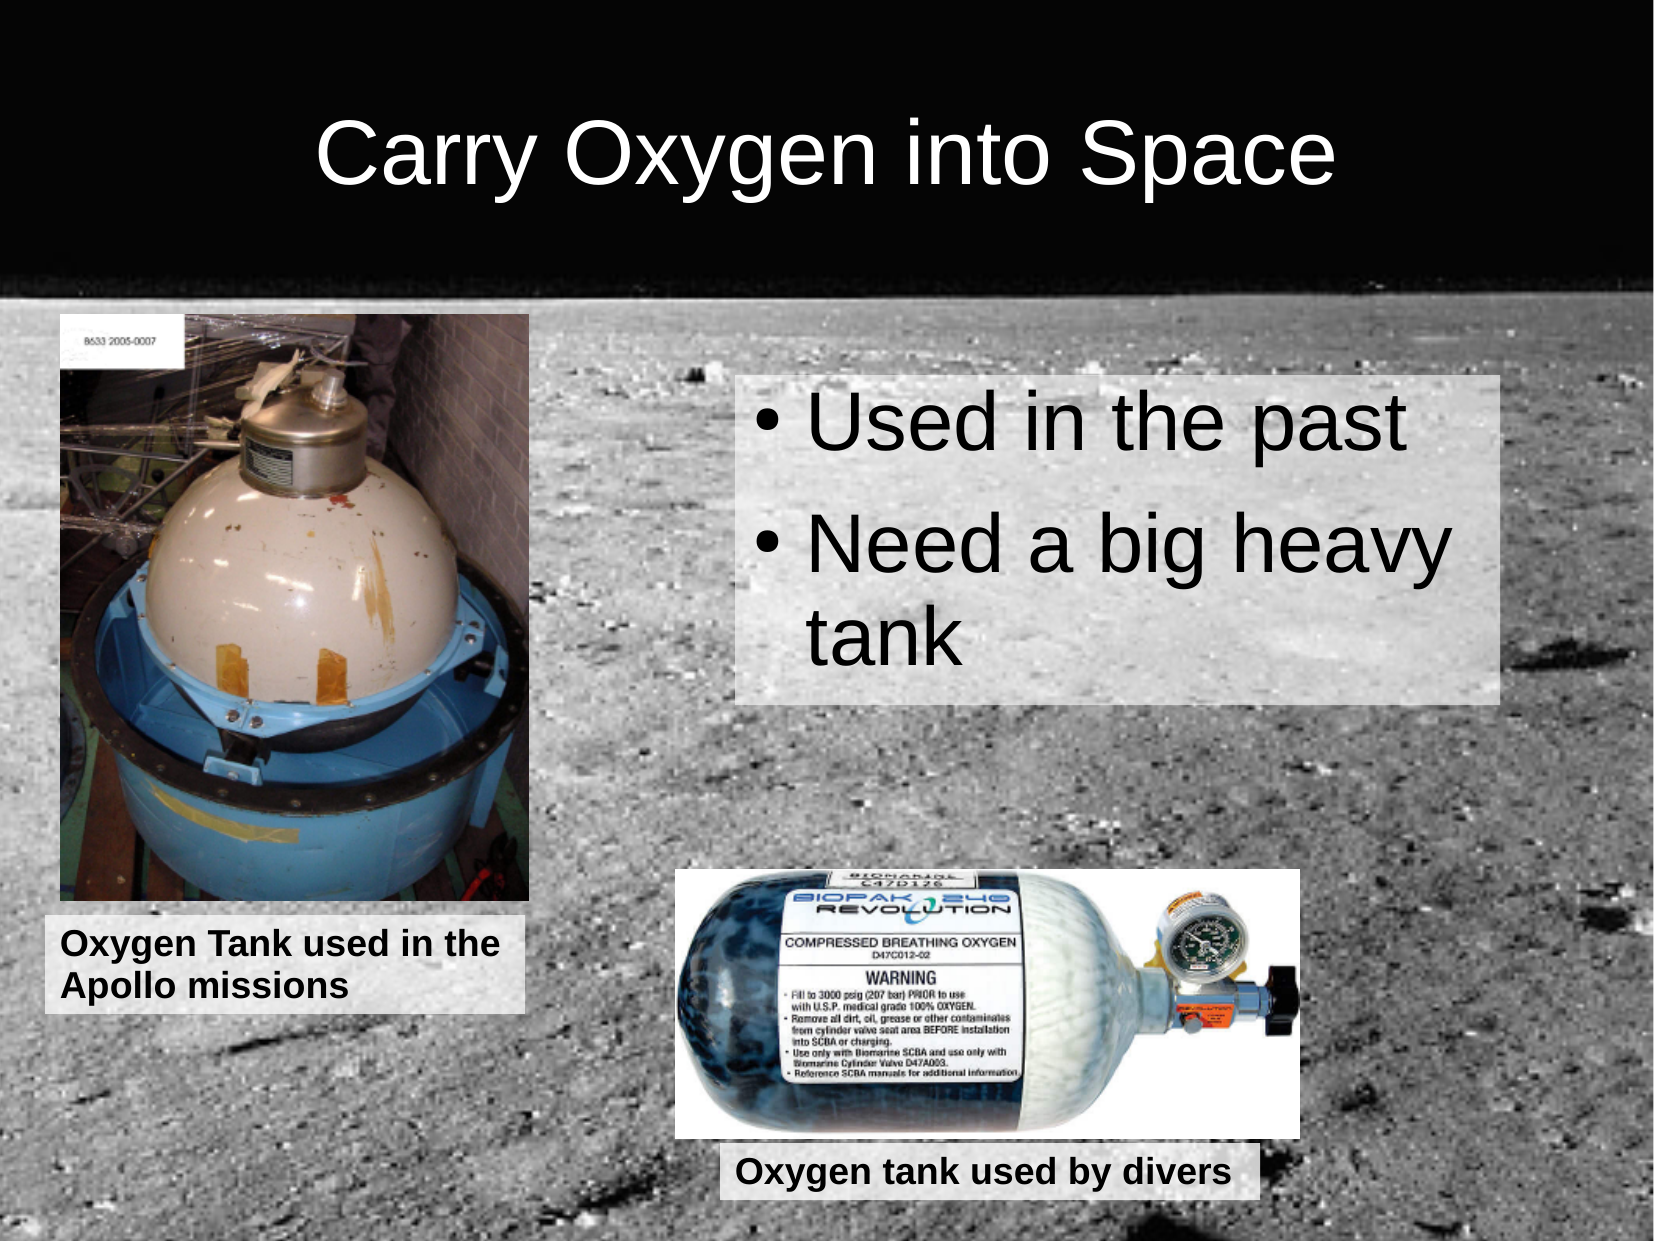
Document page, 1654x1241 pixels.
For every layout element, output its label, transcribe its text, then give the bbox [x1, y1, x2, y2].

text_box Oxygen Tank used in the Apollo missions [45, 915, 526, 1014]
text_box Oxygen tank used by divers [720, 1143, 1261, 1201]
picture [0, 0, 1654, 1241]
list Used in the past Need a big heavy tank [735, 375, 1501, 706]
title Carry Oxygen into Space [82, 49, 1571, 257]
